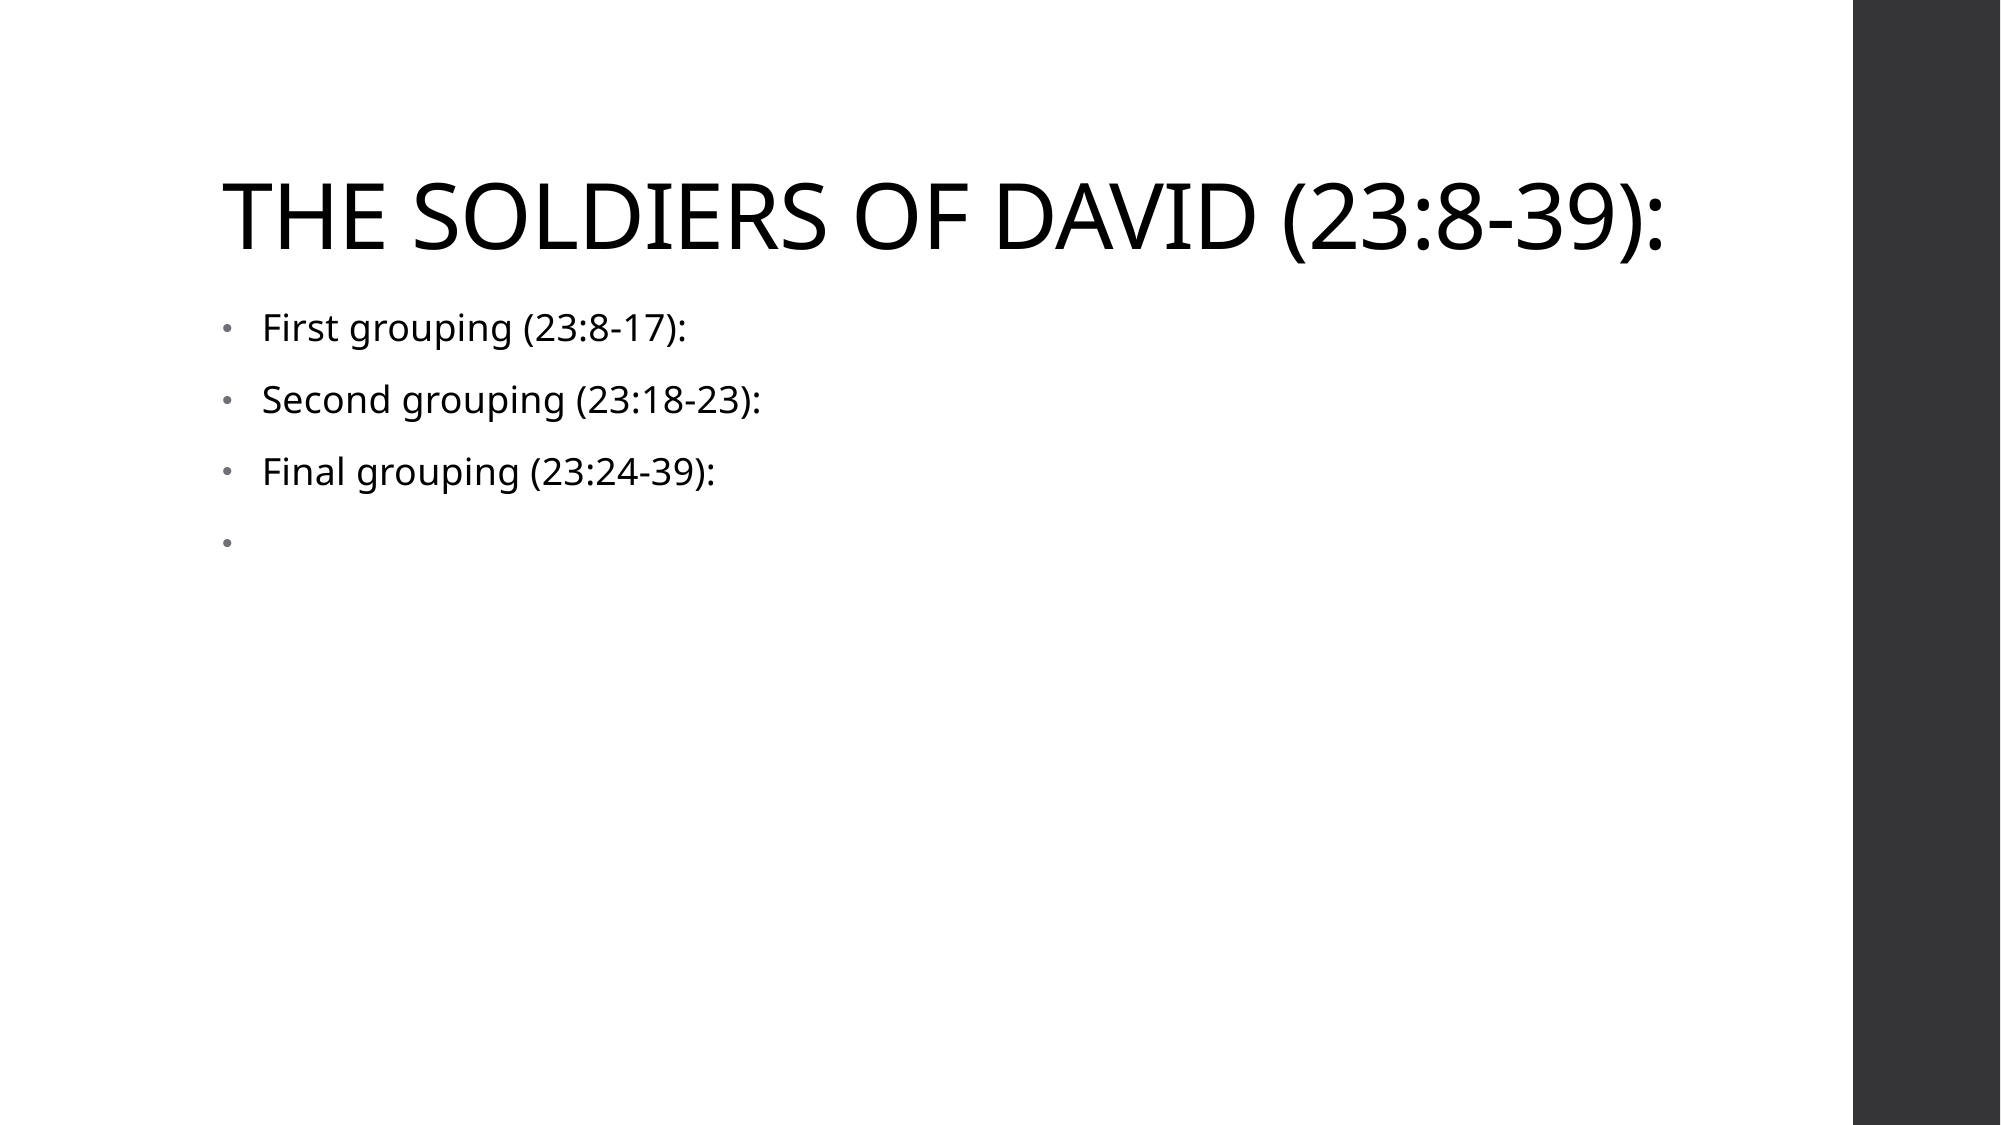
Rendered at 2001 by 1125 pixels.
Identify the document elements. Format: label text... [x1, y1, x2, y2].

title THE SOLDIERS OF DAVID (23:8-39): [206, 60, 1797, 278]
list First grouping (23:8-17): Second grouping (23:18-23): Final grouping (23:24-39): [206, 299, 1617, 1014]
